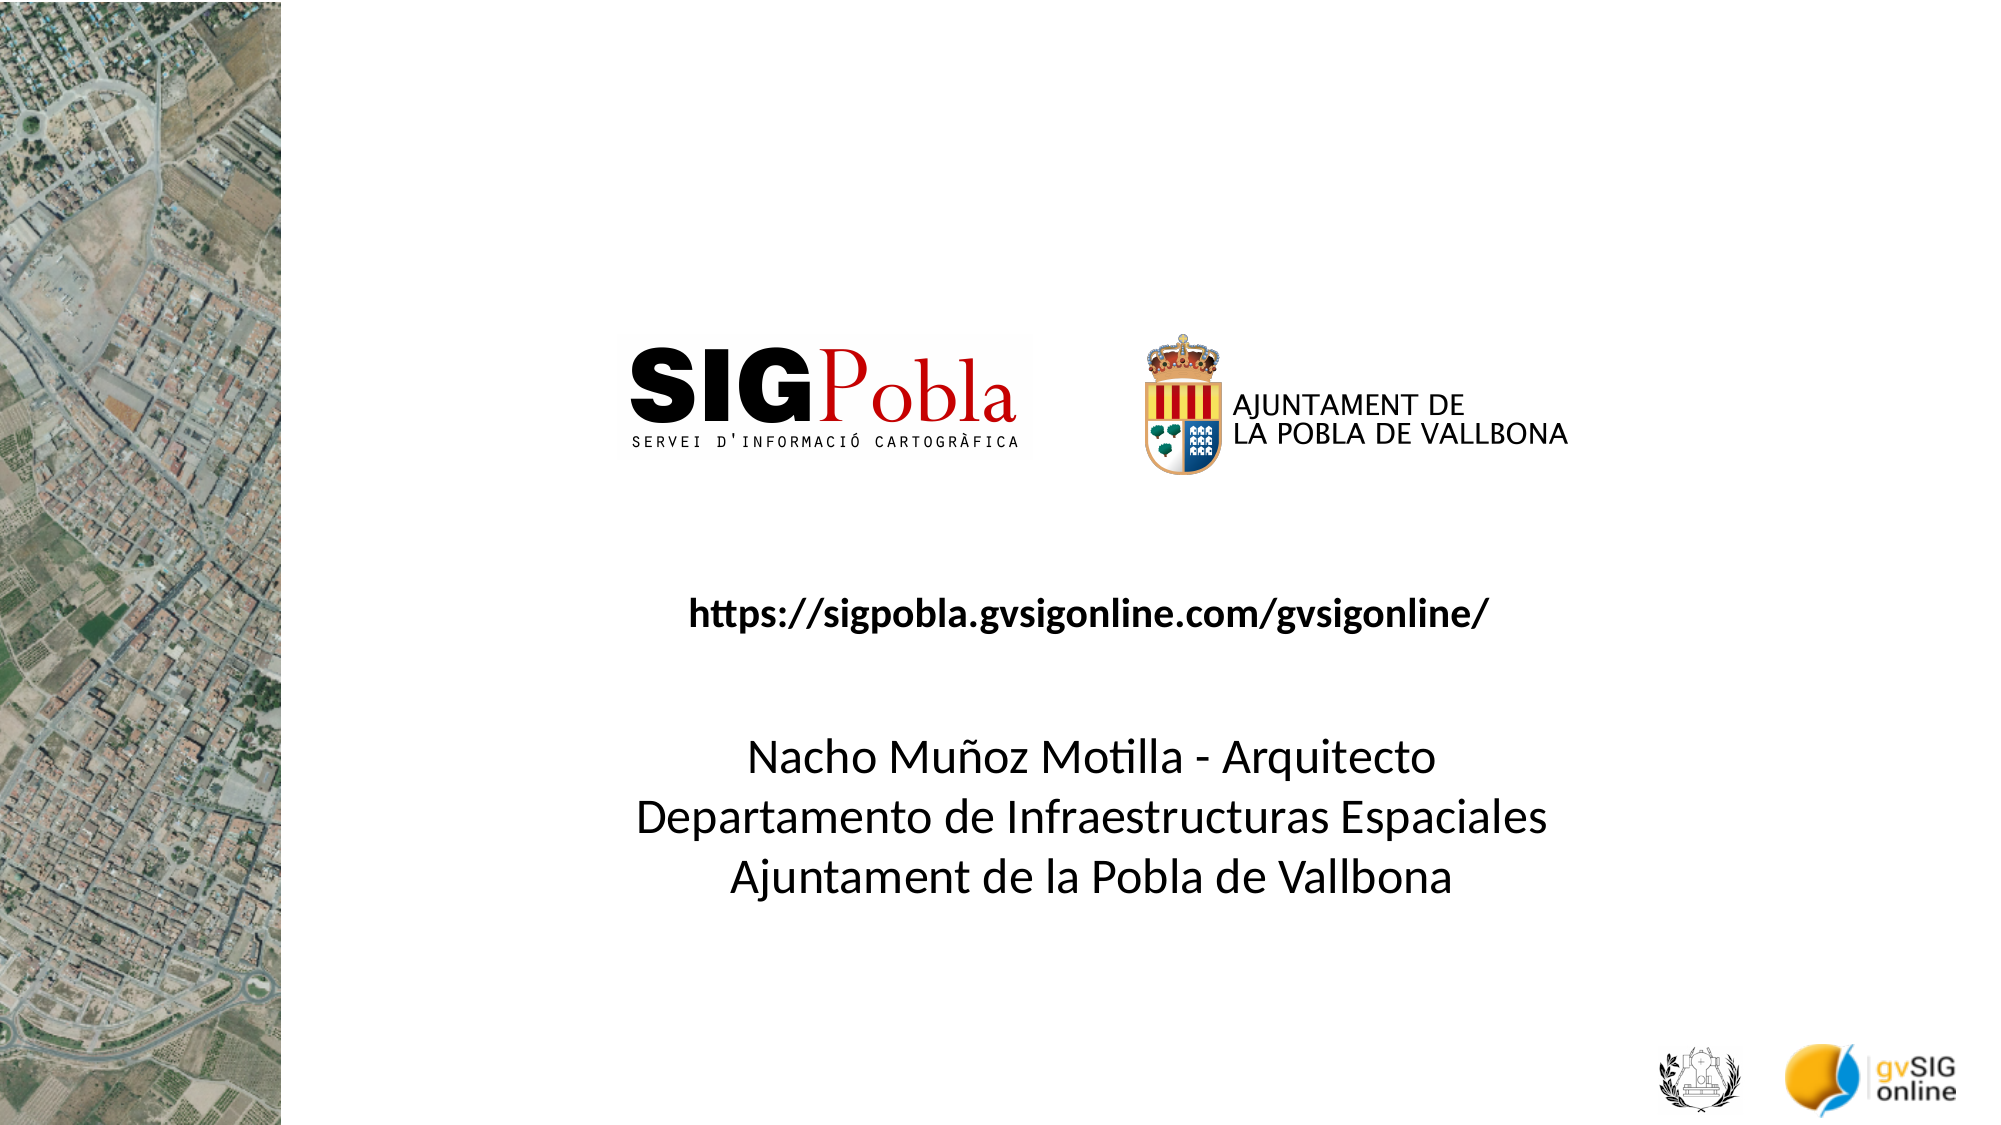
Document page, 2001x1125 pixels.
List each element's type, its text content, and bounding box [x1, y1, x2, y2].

picture [0, 2, 281, 1125]
picture [617, 334, 1033, 460]
picture [1785, 1044, 1956, 1118]
text_box https://sigpobla.gvsigonline.com/gvsigonline/ [673, 578, 1512, 645]
text_box Nacho Muñoz Motilla - Arquitecto Departamento de Infraestructuras Espaciales Ajuntament de la Pobla de Vallbona [617, 716, 1568, 914]
picture [1656, 1044, 1745, 1117]
picture [1145, 334, 1568, 475]
